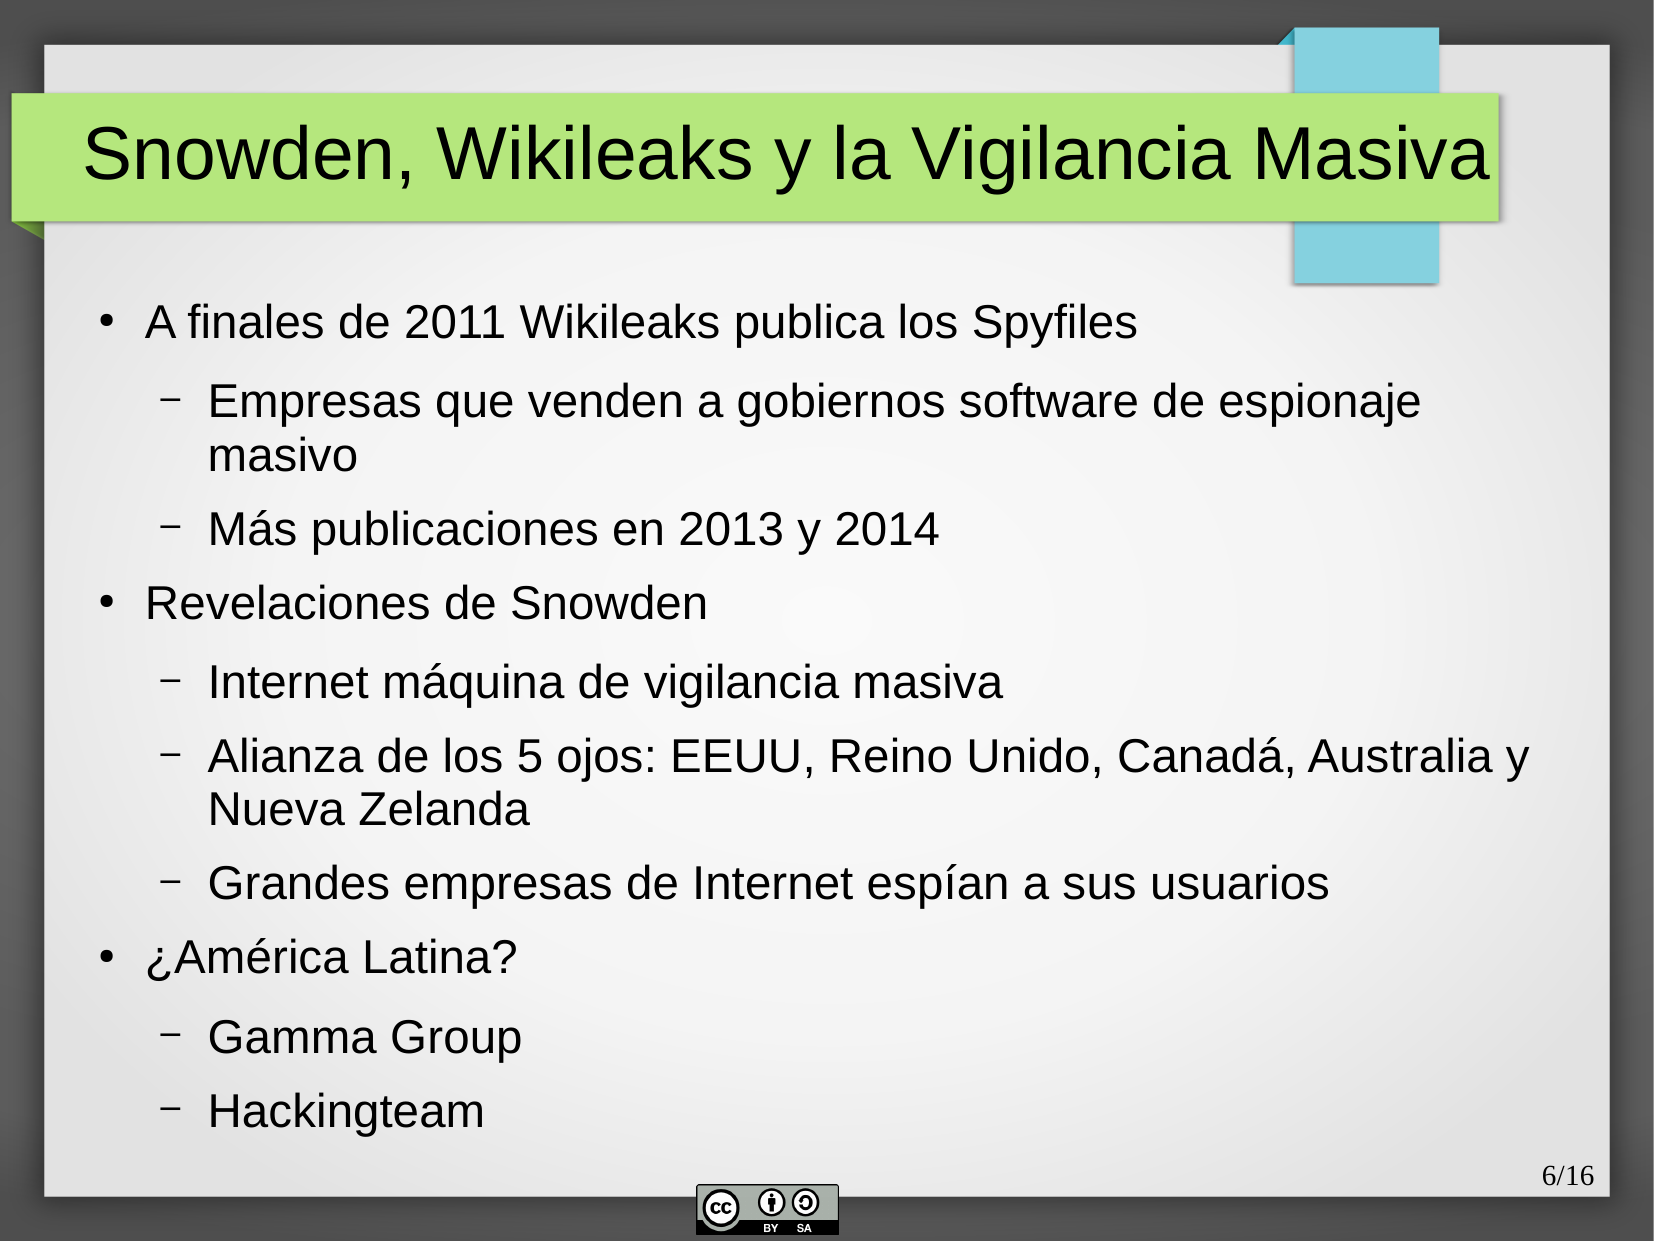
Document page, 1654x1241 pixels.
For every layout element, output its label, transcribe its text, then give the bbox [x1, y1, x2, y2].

picture [0, 0, 1654, 1241]
list A finales de 2011 Wikileaks publica los Spyfiles Empresas que venden a gobiernos software de espionaje masivo Más publicaciones en 2013 y 2014 Revelaciones de Snowden Internet máquina de vigilancia masiva Alianza de los 5 ojos: EEUU, Reino Unido, Canadá, Australia y Nueva Zelanda Grandes empresas de Internet espían a sus usuarios ¿América Latina? Gamma Group Hackingteam [82, 295, 1571, 1146]
title Snowden, Wikileaks y la Vigilancia Masiva [82, 69, 1512, 238]
